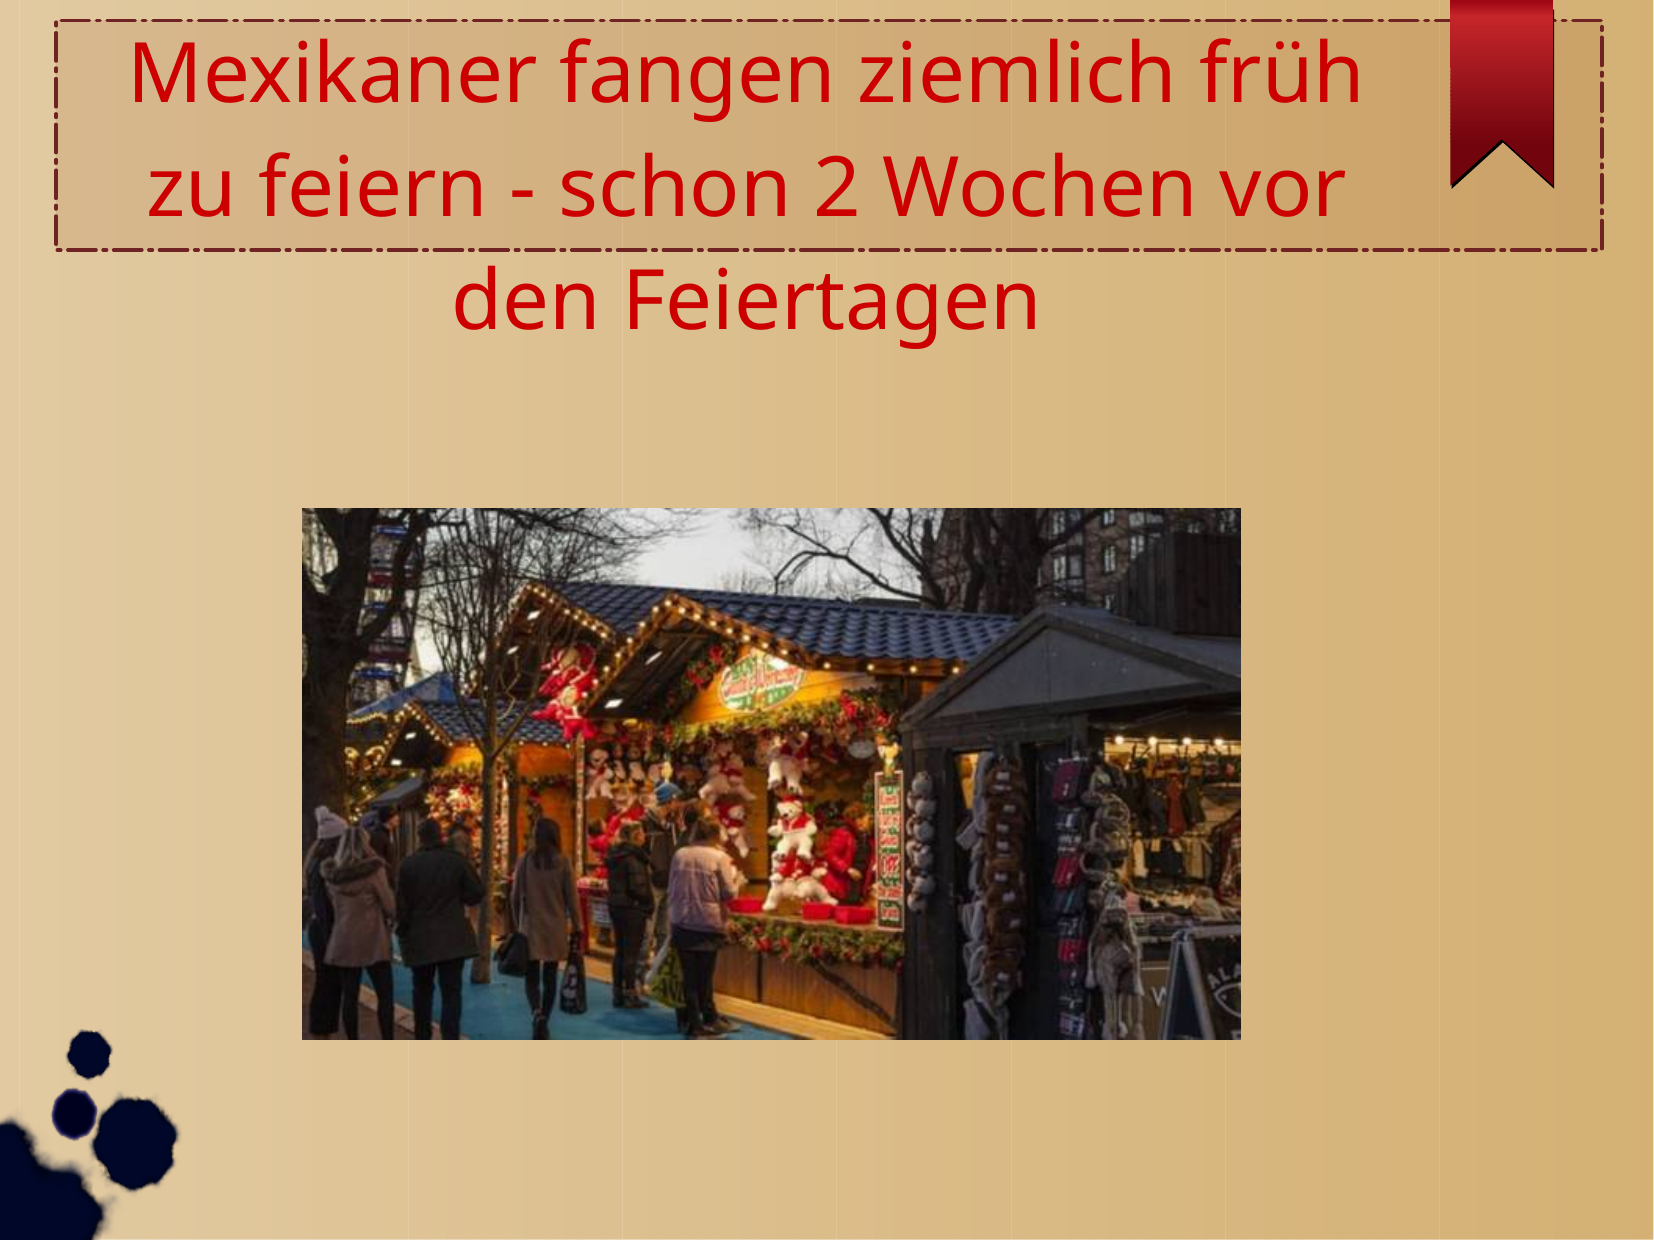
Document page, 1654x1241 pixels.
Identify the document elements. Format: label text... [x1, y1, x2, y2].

title Mexikaner fangen ziemlich früh zu feiern - schon 2 Wochen vor den Feiertagen [82, 0, 1412, 359]
picture [302, 508, 1241, 1040]
